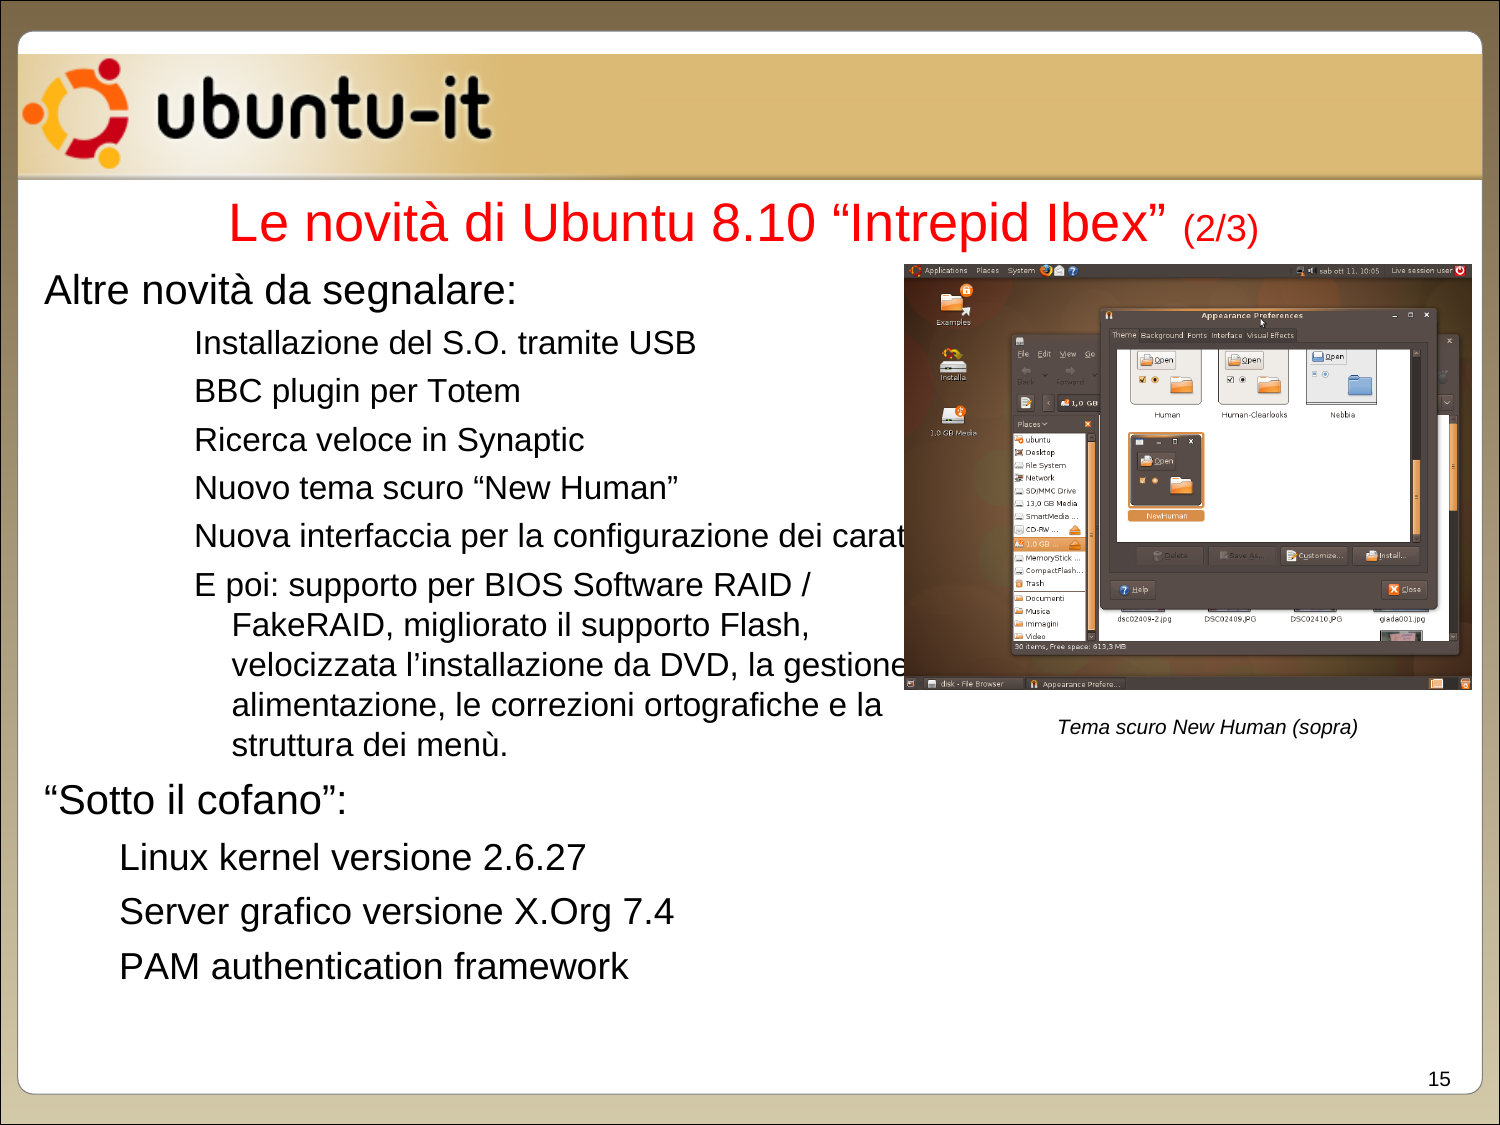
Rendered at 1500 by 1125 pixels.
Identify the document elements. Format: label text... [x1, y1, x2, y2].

list Altre novità da segnalare: Installazione del S.O. tramite USB BBC plugin per Totem Ricerca veloce in Synaptic Nuovo tema scuro “New Human” Nuova interfaccia per la configurazione dei caratteri E poi: supporto per BIOS Software RAID / FakeRAID, migliorato il supporto Flash, velocizzata l’installazione da DVD, la gestione alimentazione, le correzioni ortografiche e la struttura dei menù. “Sotto il cofano”: Linux kernel versione 2.6.27 Server grafico versione X.Org 7.4 PAM authentication framework [29, 255, 975, 1093]
picture [904, 264, 1472, 690]
text_box Tema scuro New Human (sopra) [974, 708, 1447, 747]
title Le novità di Ubuntu 8.10 “Intrepid Ibex” (2/3) [17, 178, 1471, 262]
picture [18, 54, 1483, 180]
